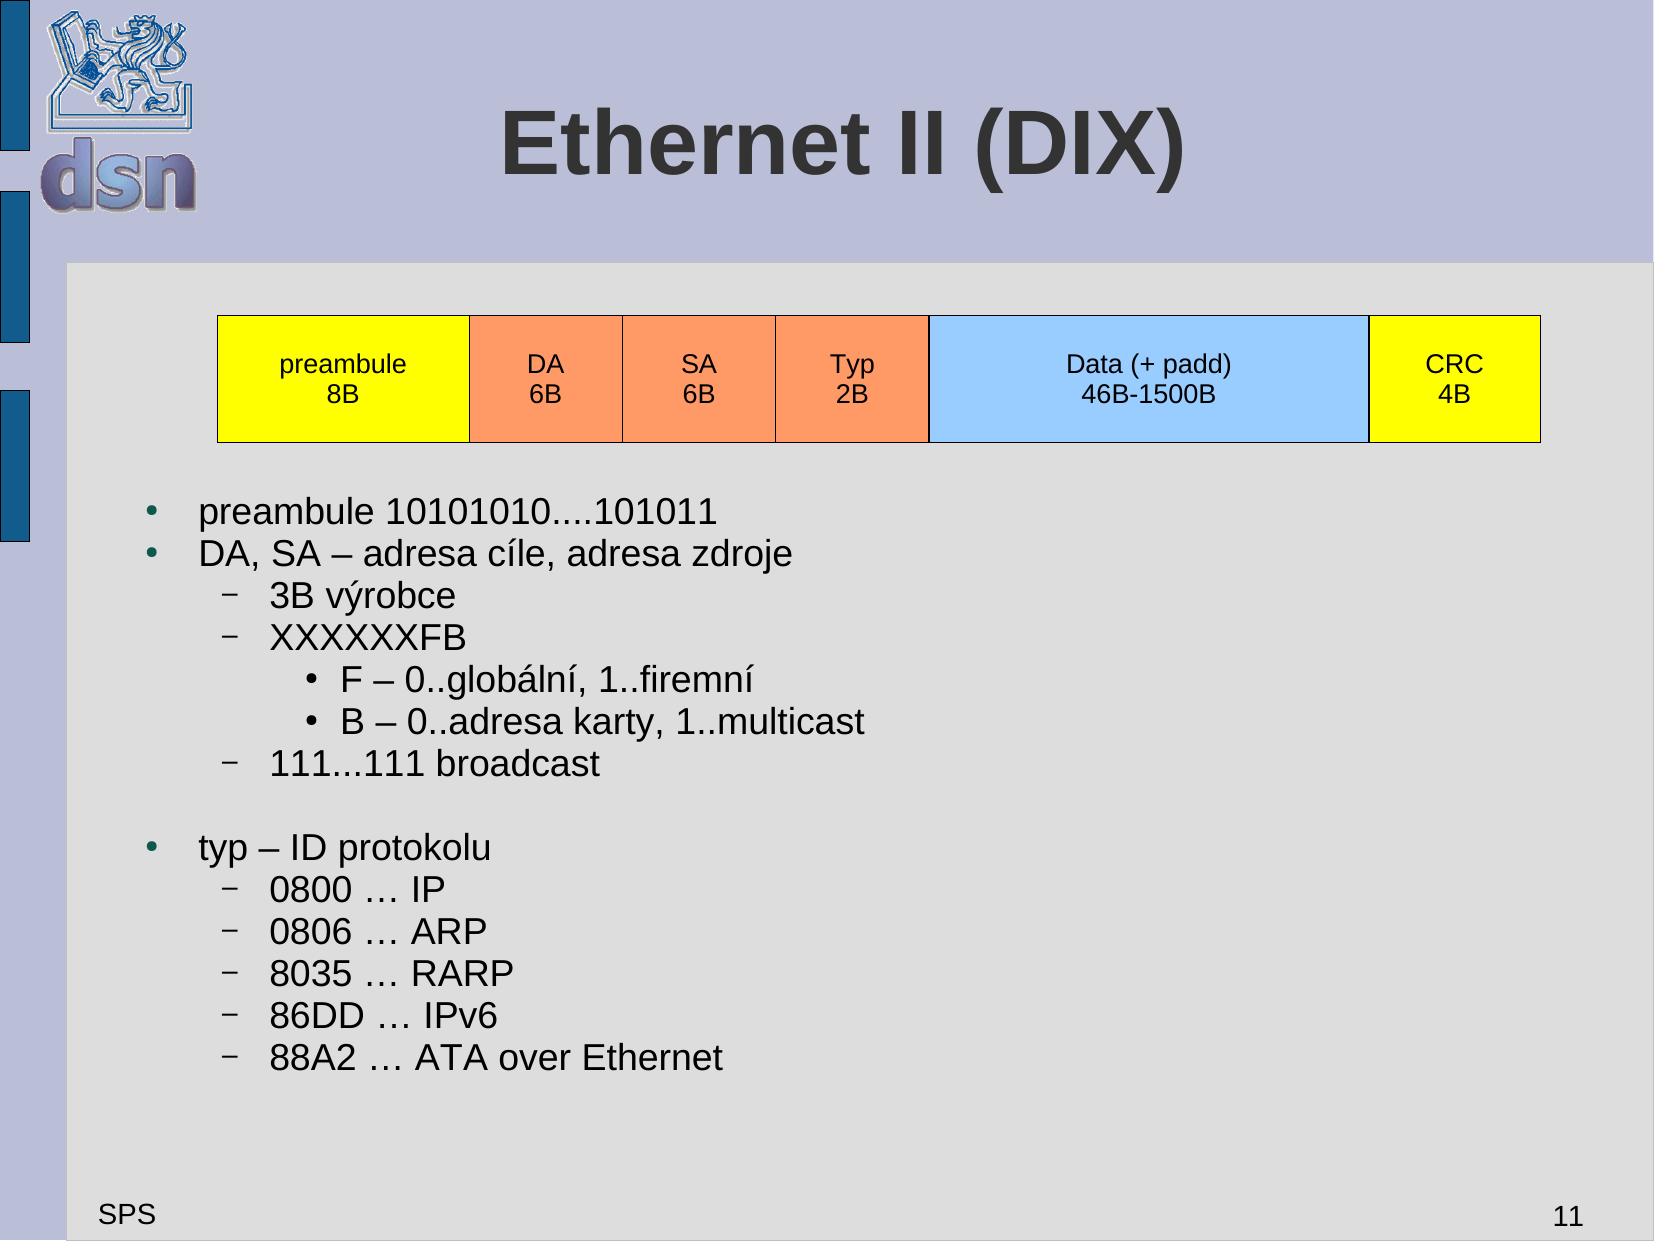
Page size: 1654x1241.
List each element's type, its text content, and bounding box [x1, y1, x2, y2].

text_box Typ 2B [775, 315, 929, 443]
text_box Data (+ padd) 46B-1500B [929, 315, 1369, 443]
text_box CRC 4B [1369, 315, 1541, 443]
text_box preambule 8B [217, 315, 470, 443]
text_box DA 6B [470, 315, 622, 443]
picture [10, 10, 223, 230]
text_box SA 6B [622, 315, 775, 443]
list preambule 10101010....101011 DA, SA – adresa cíle, adresa zdroje 3B výrobce XXXXXXFB F – 0..globální, 1..firemní B – 0..adresa karty, 1..multicast 111...111 broadcast typ – ID protokolu 0800 … IP 0806 … ARP 8035 … RARP 86DD … IPv6 88A2 … ATA over Ethernet [127, 490, 1540, 1145]
title Ethernet II (DIX) [210, 39, 1478, 247]
